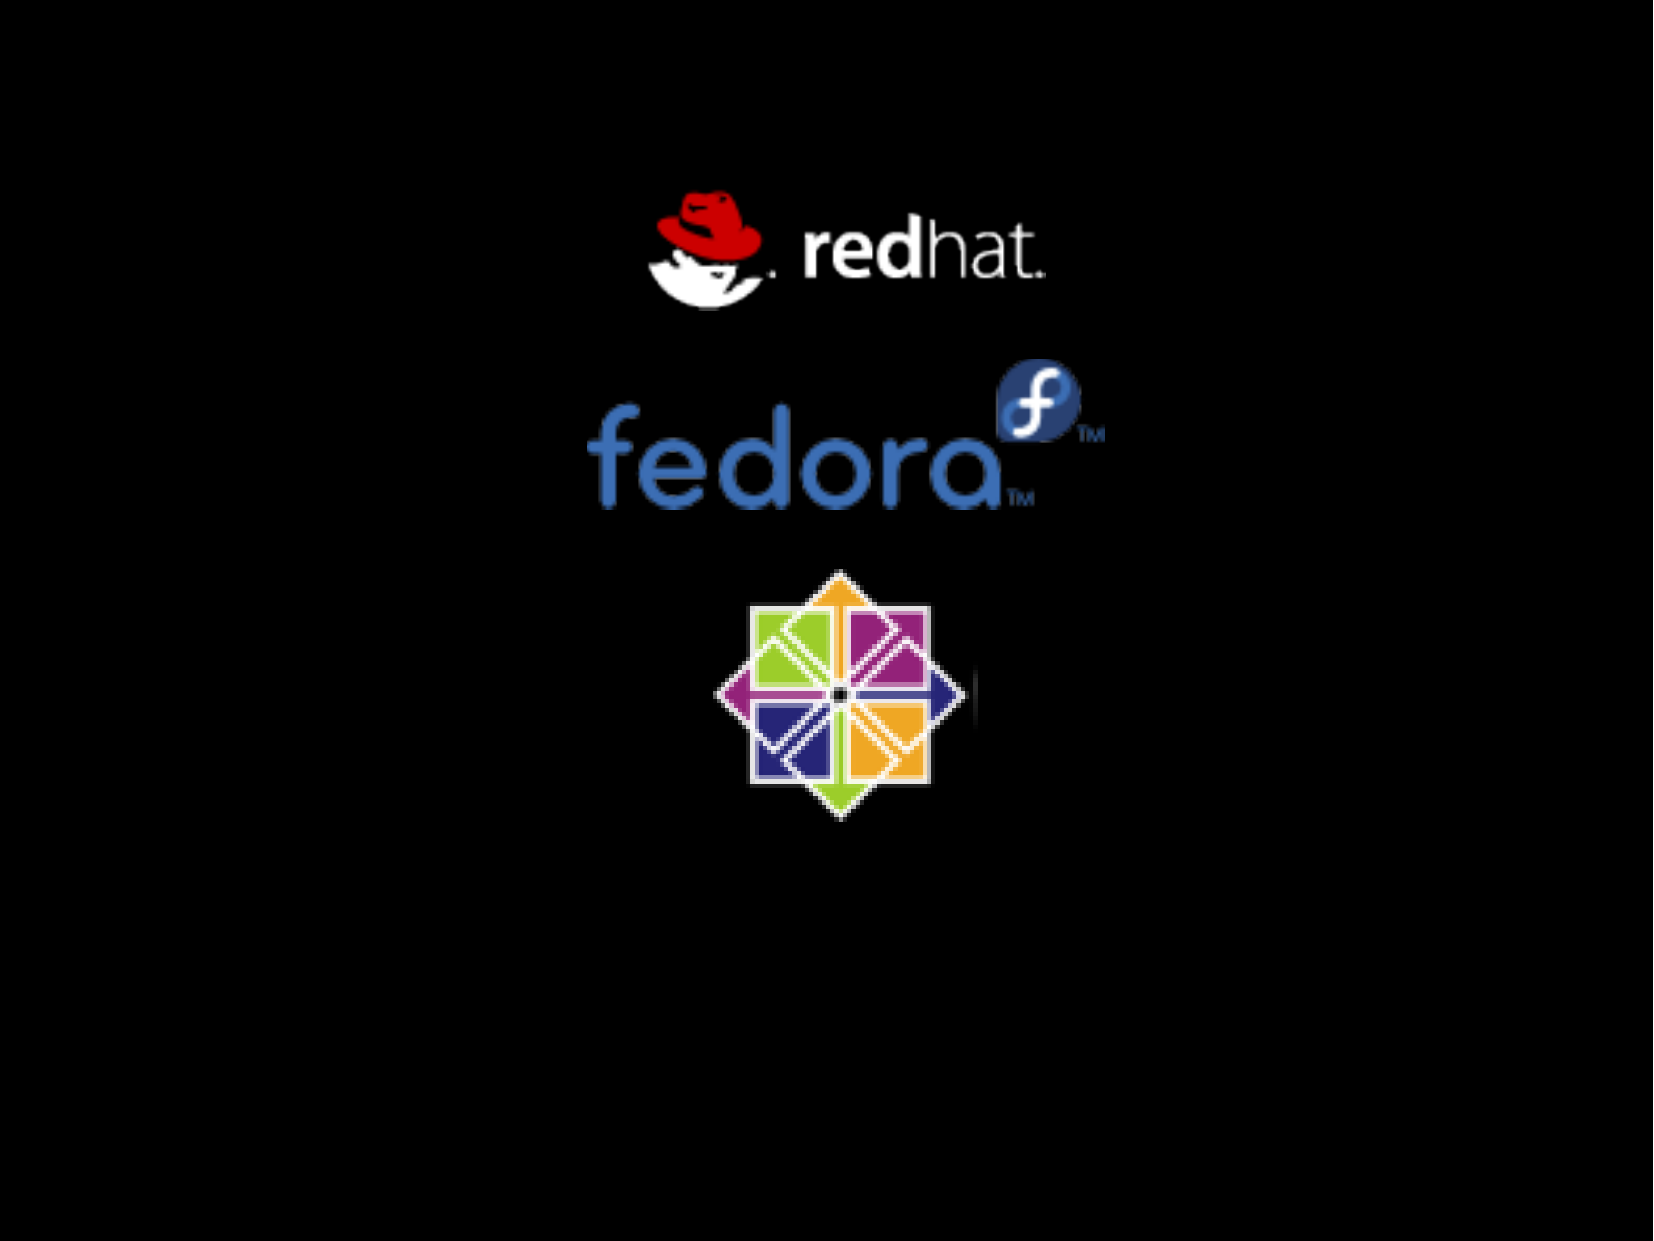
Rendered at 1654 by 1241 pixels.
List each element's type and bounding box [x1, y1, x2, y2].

picture [646, 179, 1046, 311]
picture [587, 359, 1105, 511]
picture [713, 569, 978, 822]
